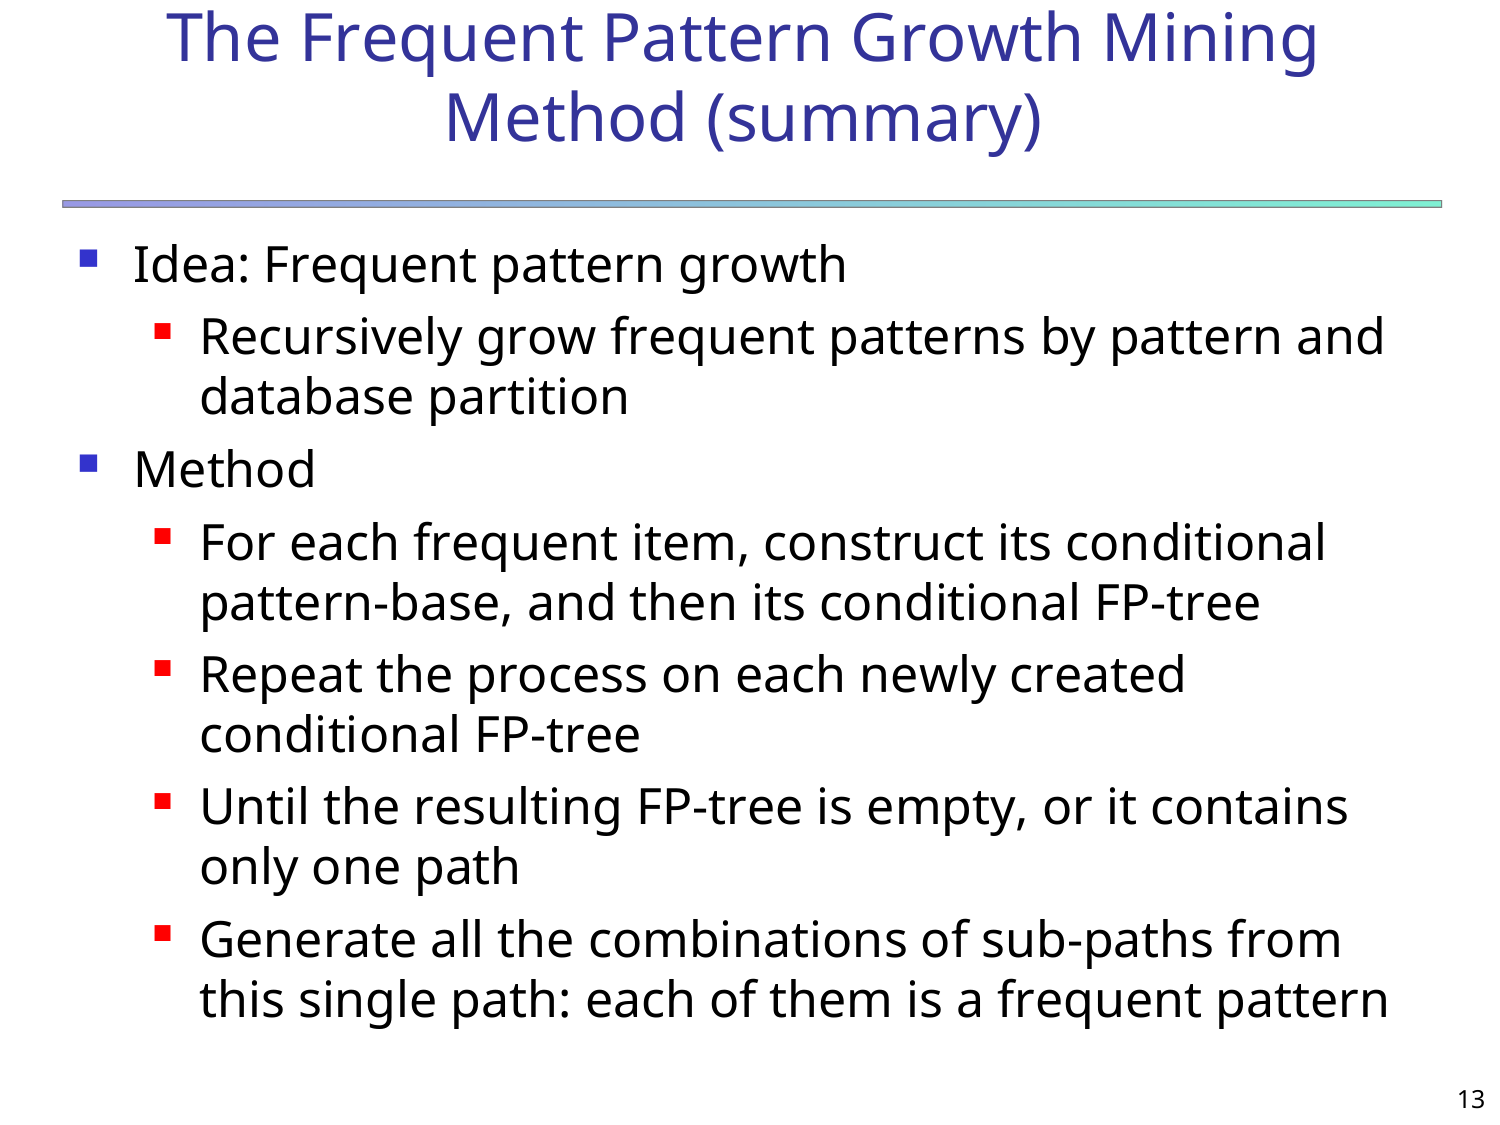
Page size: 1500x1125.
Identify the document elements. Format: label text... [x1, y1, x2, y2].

text_box <number> [1187, 1062, 1500, 1125]
list Idea: Frequent pattern growth Recursively grow frequent patterns by pattern and database partition Method For each frequent item, construct its conditional pattern-base, and then its conditional FP-tree Repeat the process on each newly created conditional FP-tree Until the resulting FP-tree is empty, or it contains only one path Generate all the combinations of sub-paths from this single path: each of them is a frequent pattern [62, 224, 1450, 1095]
title The Frequent Pattern Growth Mining Method (summary) [24, 0, 1463, 163]
